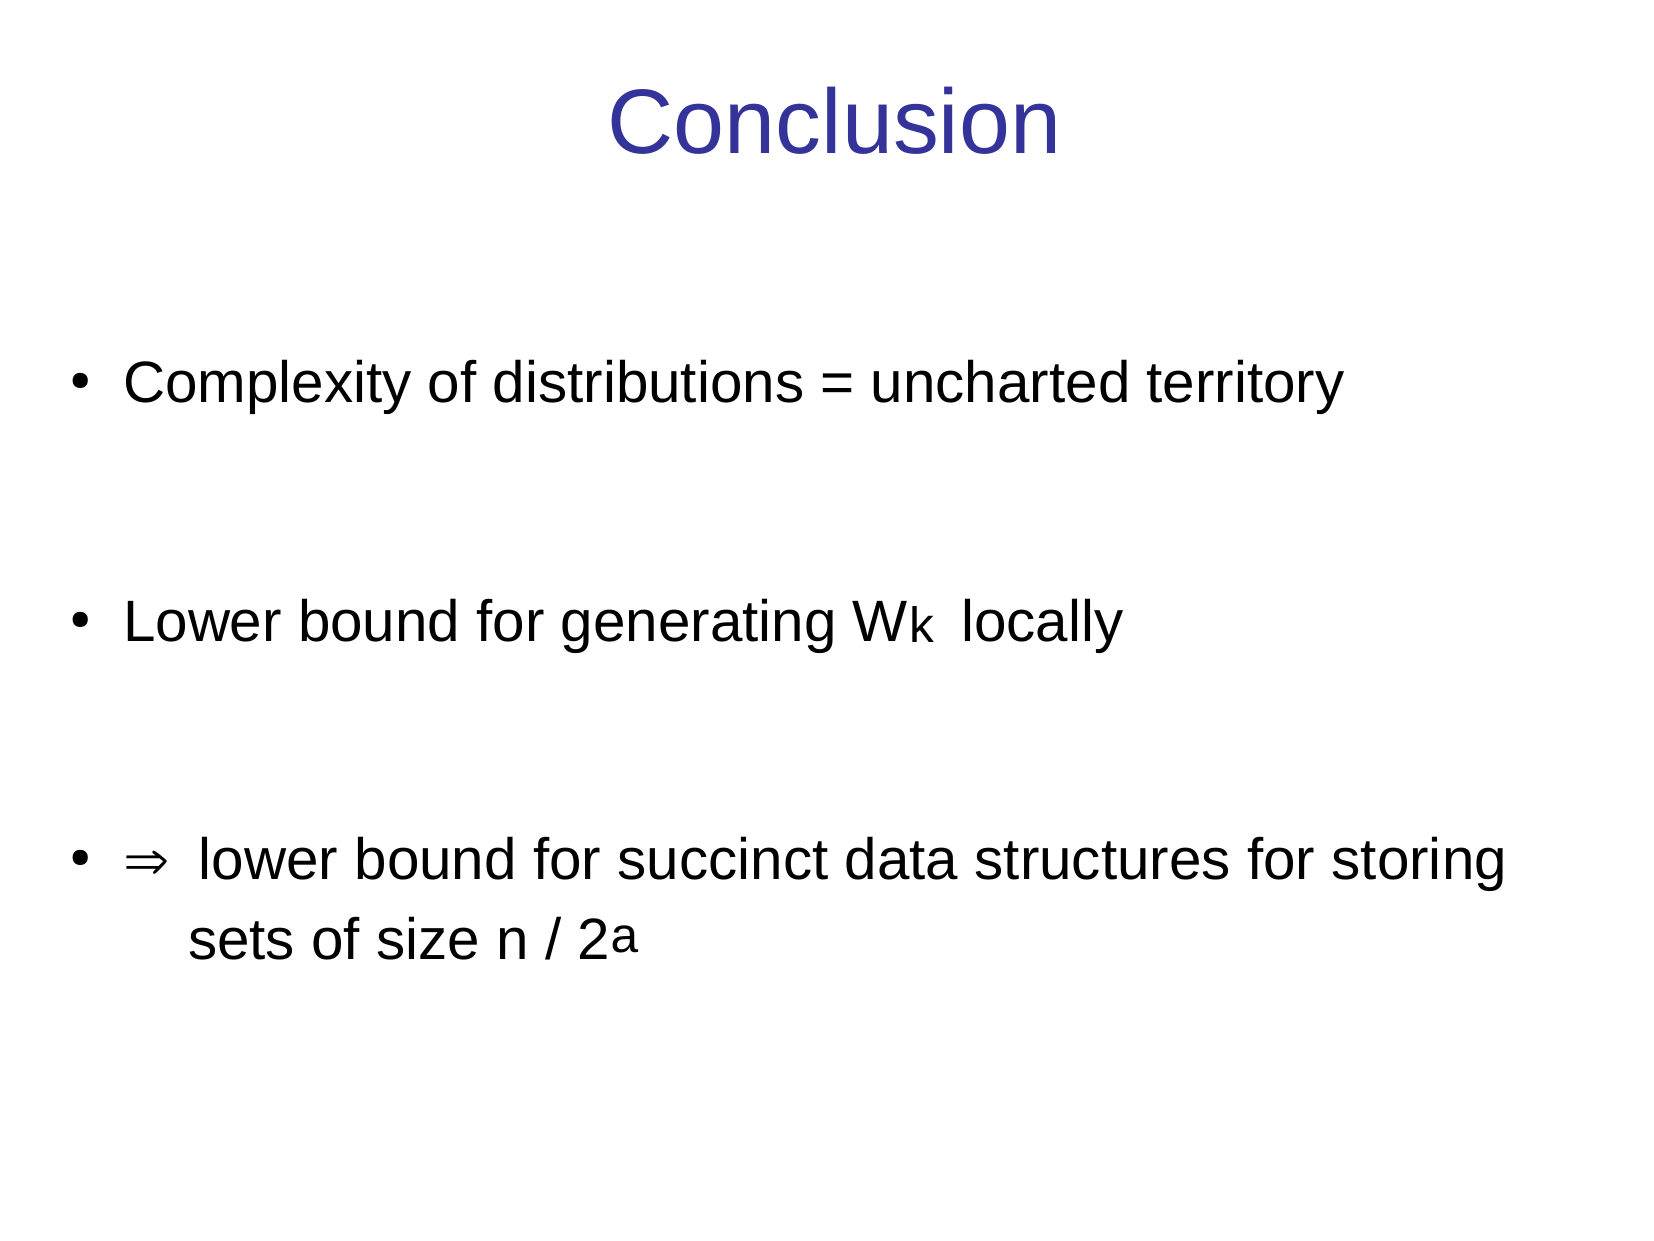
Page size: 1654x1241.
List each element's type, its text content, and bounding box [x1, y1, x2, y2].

title Conclusion [131, 18, 1538, 226]
list Complexity of distributions = uncharted territory Lower bound for generating Wk locally  lower bound for succinct data structures for storing sets of size n / 2a [37, 262, 1654, 1238]
